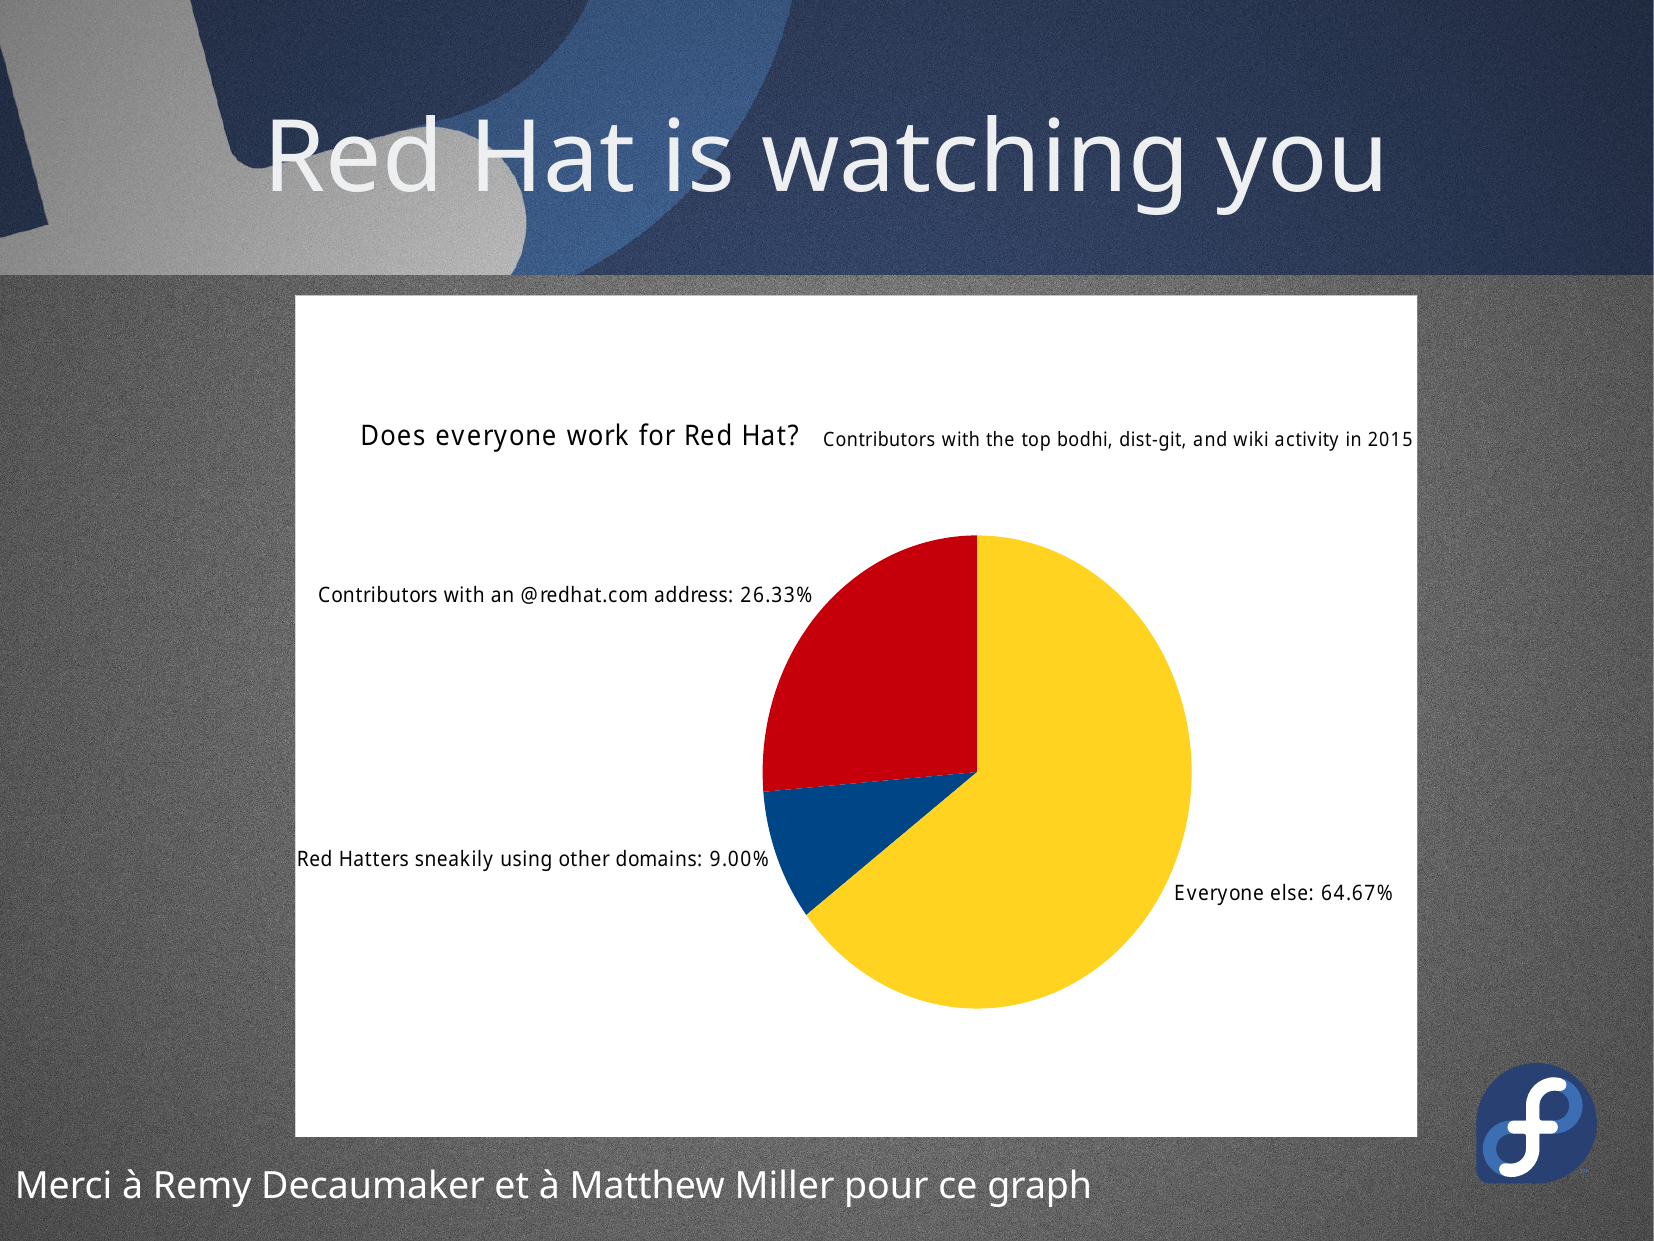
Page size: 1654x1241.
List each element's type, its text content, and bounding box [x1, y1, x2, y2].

picture [0, 0, 1654, 1241]
text_box Merci à Remy Decaumaker et à Matthew Miller pour ce graph [0, 1151, 1300, 1241]
title Red Hat is watching you [82, 49, 1571, 257]
